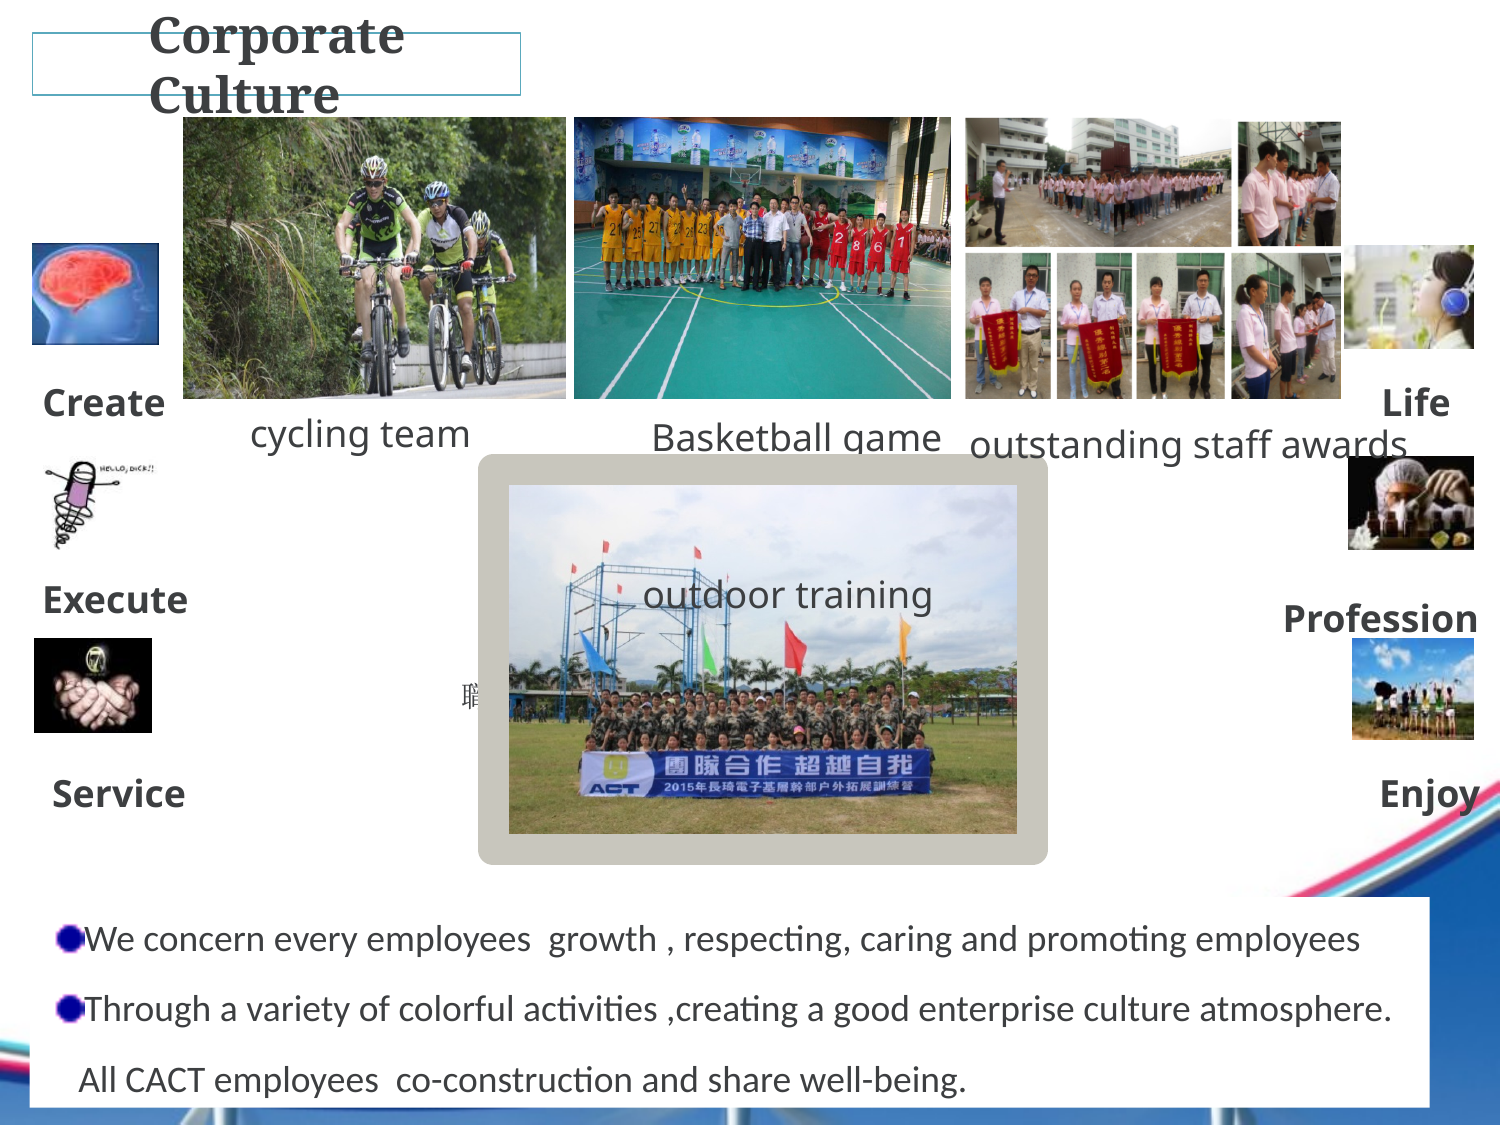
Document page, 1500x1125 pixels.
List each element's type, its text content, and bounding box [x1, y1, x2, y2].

text_box Basketball game [636, 406, 958, 454]
picture [0, 0, 1500, 1125]
text_box Create [27, 372, 182, 432]
text_box outdoor training [627, 563, 1007, 659]
text_box Corporate Culture [38, 0, 529, 131]
text_box Profession [1267, 587, 1495, 648]
picture [33, 34, 38, 94]
text_box Life [1366, 372, 1466, 432]
text_box cycling team [225, 402, 487, 463]
text_box outstanding staff awards [954, 413, 1424, 474]
text_box Enjoy [1364, 762, 1495, 822]
text_box 職業健康科普講習 [446, 670, 478, 721]
text_box Service [37, 762, 202, 822]
text_box Execute [27, 568, 204, 629]
text_box We concern every employees growth , respecting, caring and promoting employees Through a variety of colorful activities ,creating a good enterprise culture atmosphere. All CACT employees co-construction and share well-being. [29, 897, 1430, 1108]
